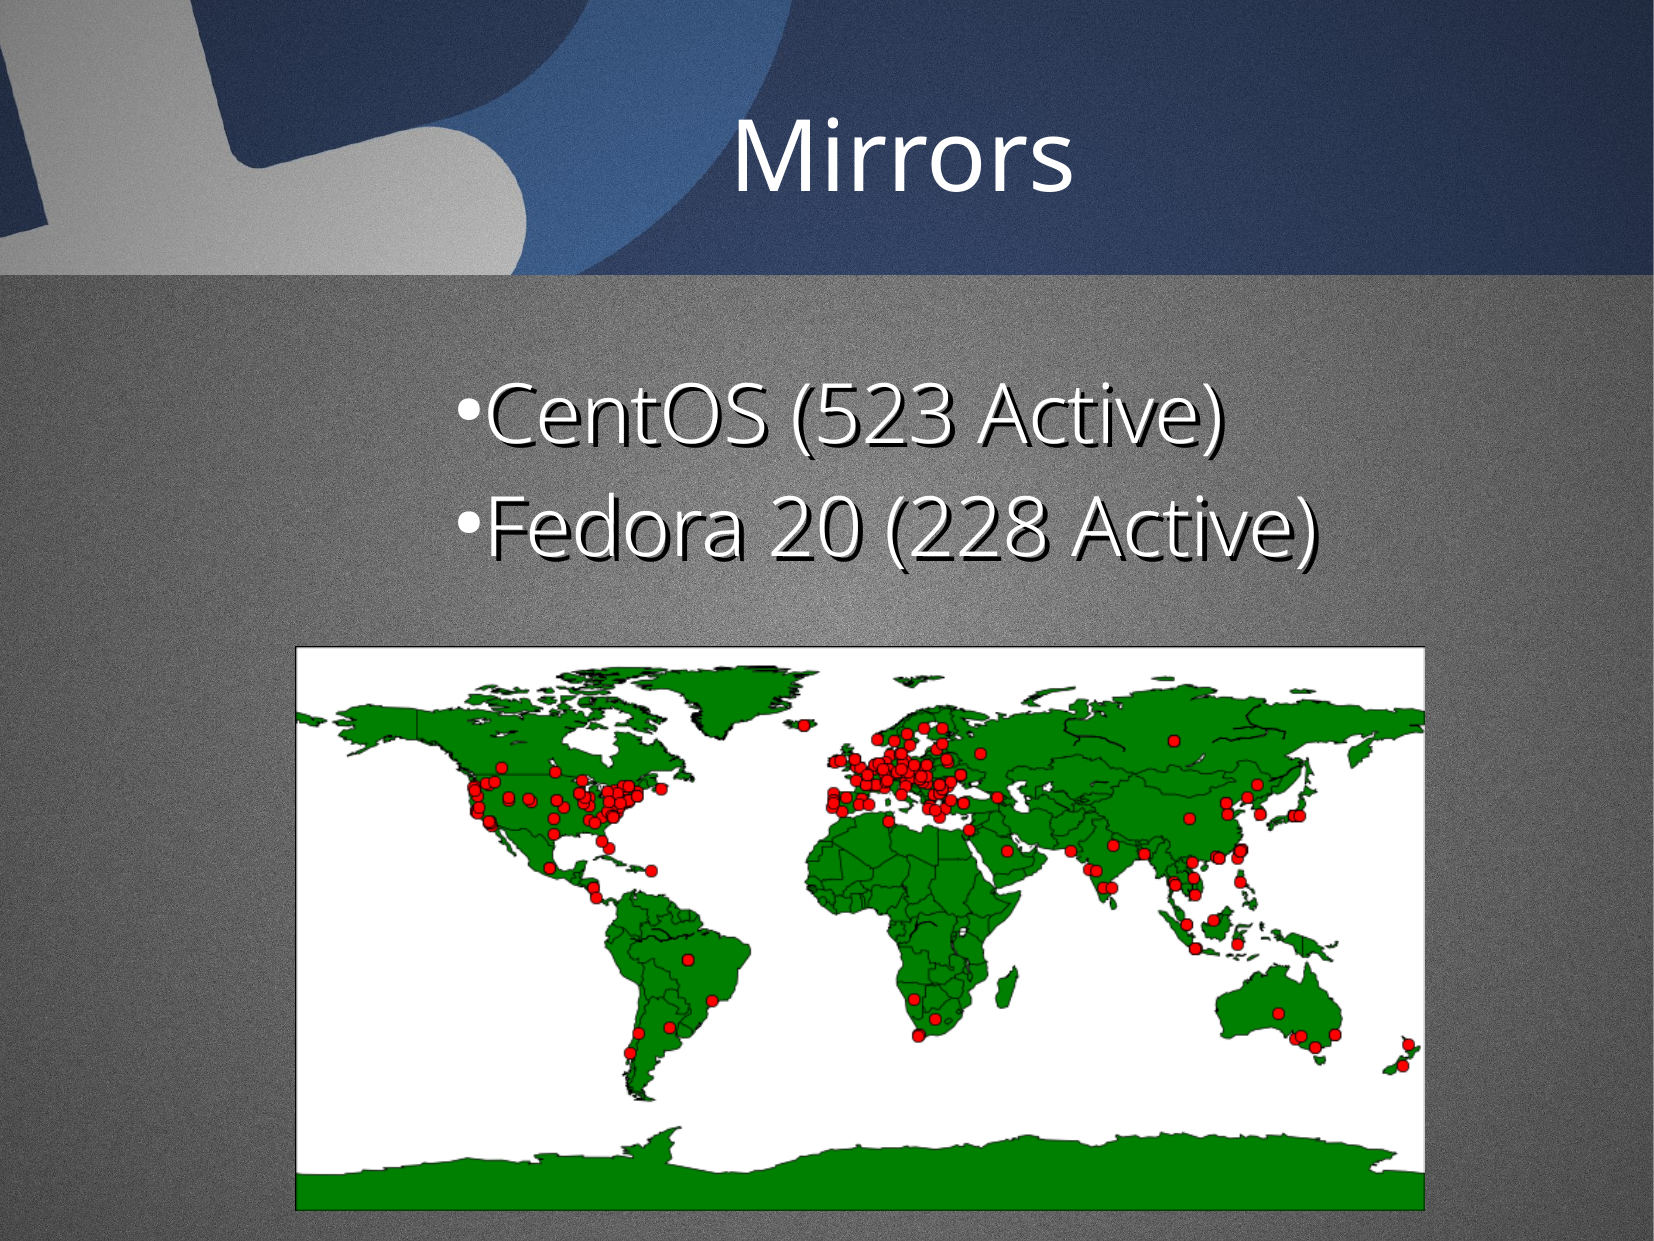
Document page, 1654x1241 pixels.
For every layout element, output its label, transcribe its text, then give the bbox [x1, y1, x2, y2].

title Mirrors [82, 49, 1571, 257]
picture [0, 0, 1654, 1241]
text_box CentOS (523 Active) Fedora 20 (228 Active) [0, 354, 1341, 649]
